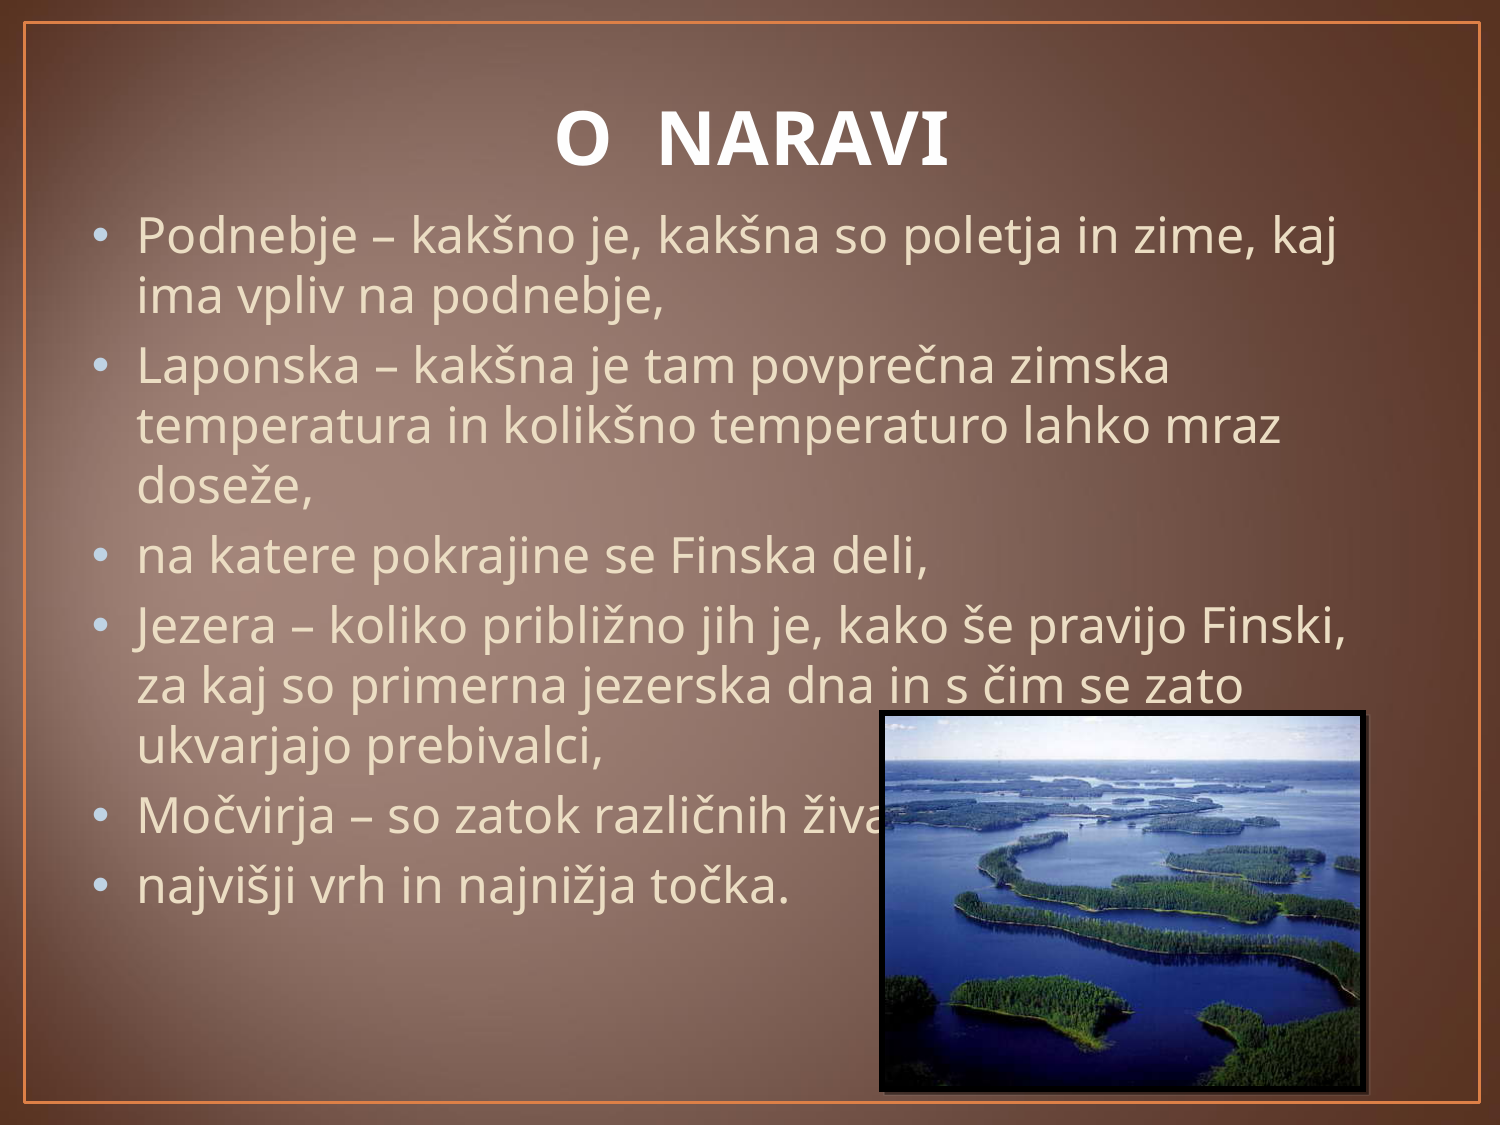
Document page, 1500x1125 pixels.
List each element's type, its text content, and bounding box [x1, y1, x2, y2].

list Podnebje – kakšno je, kakšna so poletja in zime, kaj ima vpliv na podnebje, Laponska – kakšna je tam povprečna zimska temperatura in kolikšno temperaturo lahko mraz doseže, na katere pokrajine se Finska deli, Jezera – koliko približno jih je, kako še pravijo Finski, za kaj so primerna jezerska dna in s čim se zato ukvarjajo prebivalci, Močvirja – so zatok različnih živali, najvišji vrh in najnižja točka. [76, 196, 1427, 939]
picture [0, 0, 1500, 1125]
picture [26, 24, 1478, 1101]
title O NARAVI [76, 0, 1427, 188]
